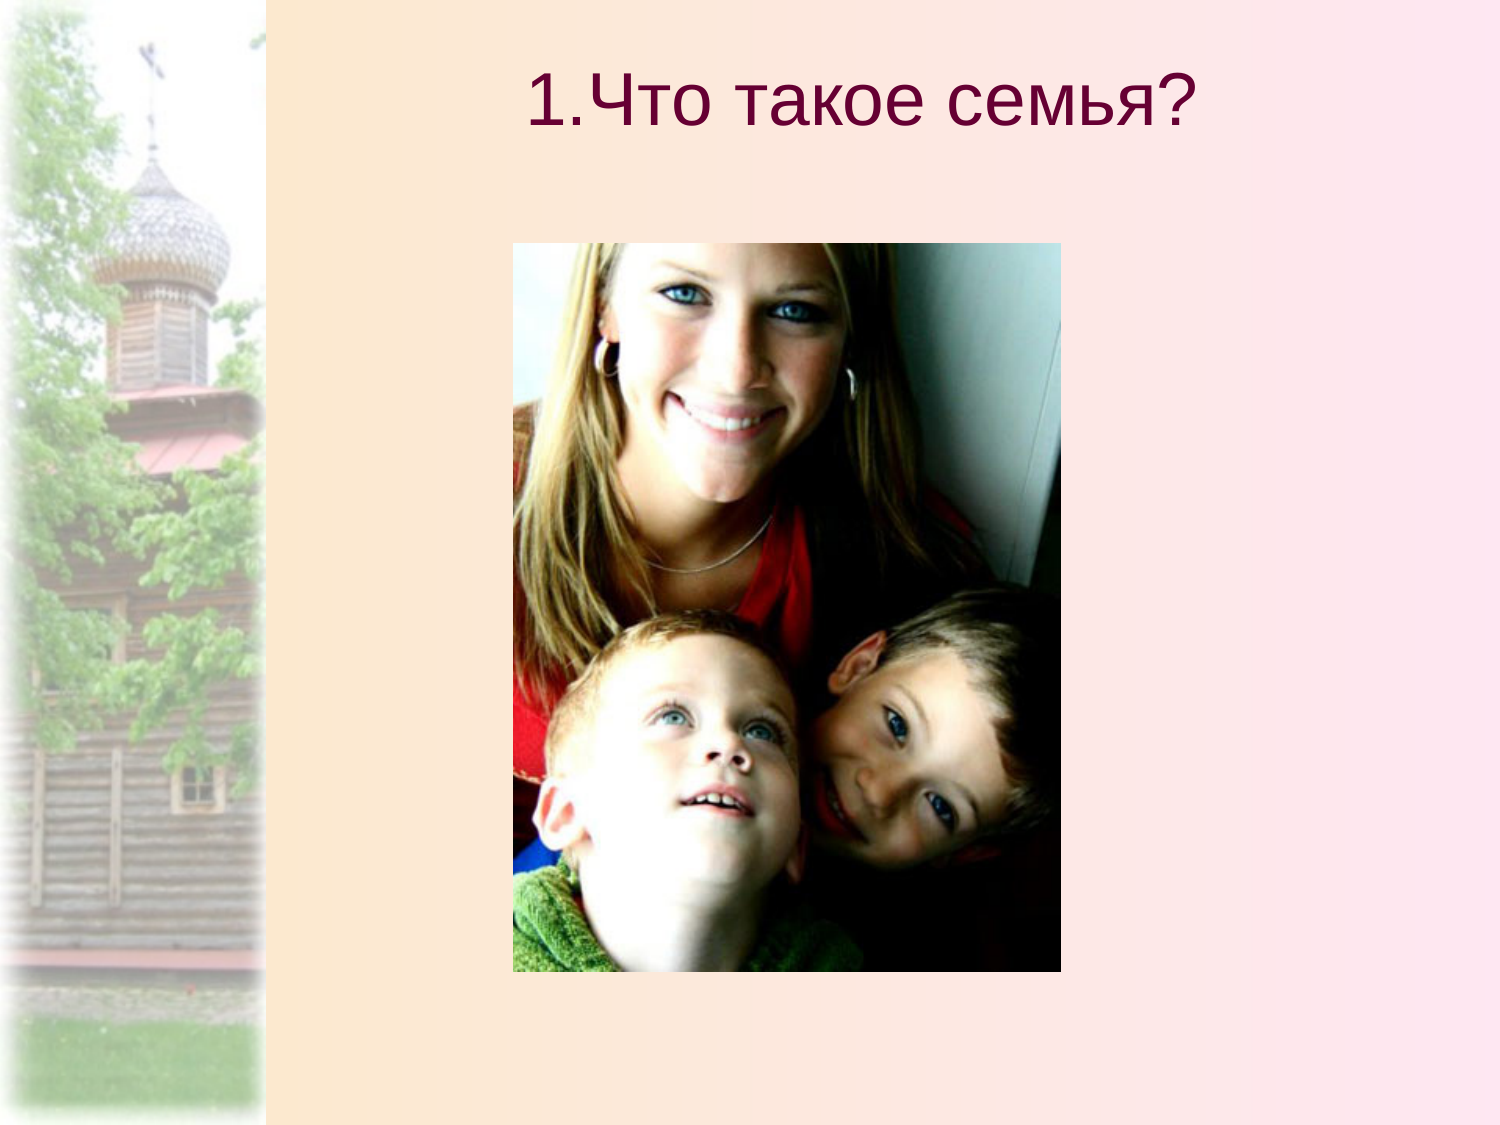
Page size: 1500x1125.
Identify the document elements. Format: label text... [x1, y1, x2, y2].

picture [513, 243, 1345, 972]
picture [0, 0, 266, 1125]
text_box 1.Что такое семья? [312, 42, 1412, 149]
